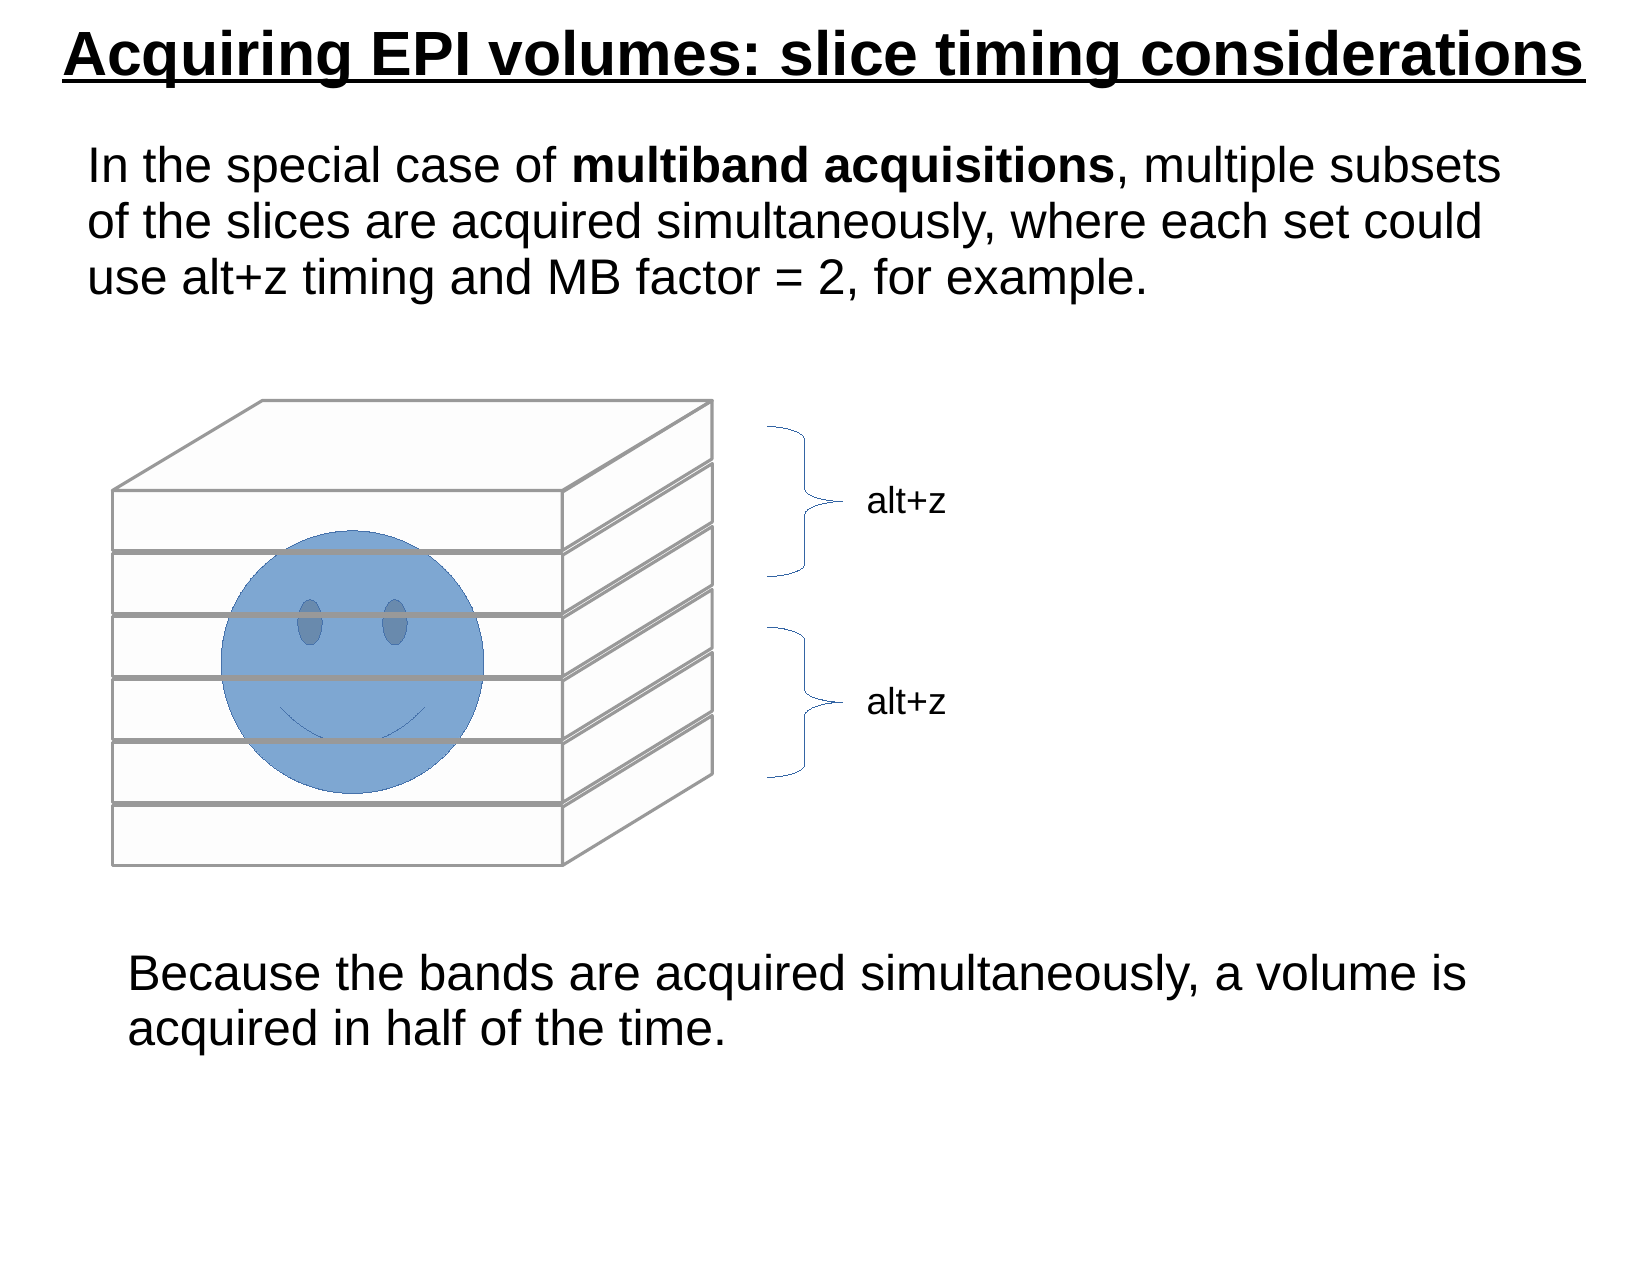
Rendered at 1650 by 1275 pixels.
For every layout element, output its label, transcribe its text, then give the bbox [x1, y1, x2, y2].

text_box [112, 400, 713, 803]
text_box In the special case of multiband acquisitions, multiple subsets of the slices are acquired simultaneously, where each set could use alt+z timing and MB factor = 2, for example. [72, 130, 1573, 368]
text_box alt+z [851, 673, 1002, 731]
text_box Because the bands are acquired simultaneously, a volume is acquired in half of the time. [112, 937, 1613, 1120]
text_box [112, 715, 713, 866]
text_box Acquiring EPI volumes: slice timing considerations [47, 11, 1601, 97]
text_box alt+z [851, 472, 1002, 530]
